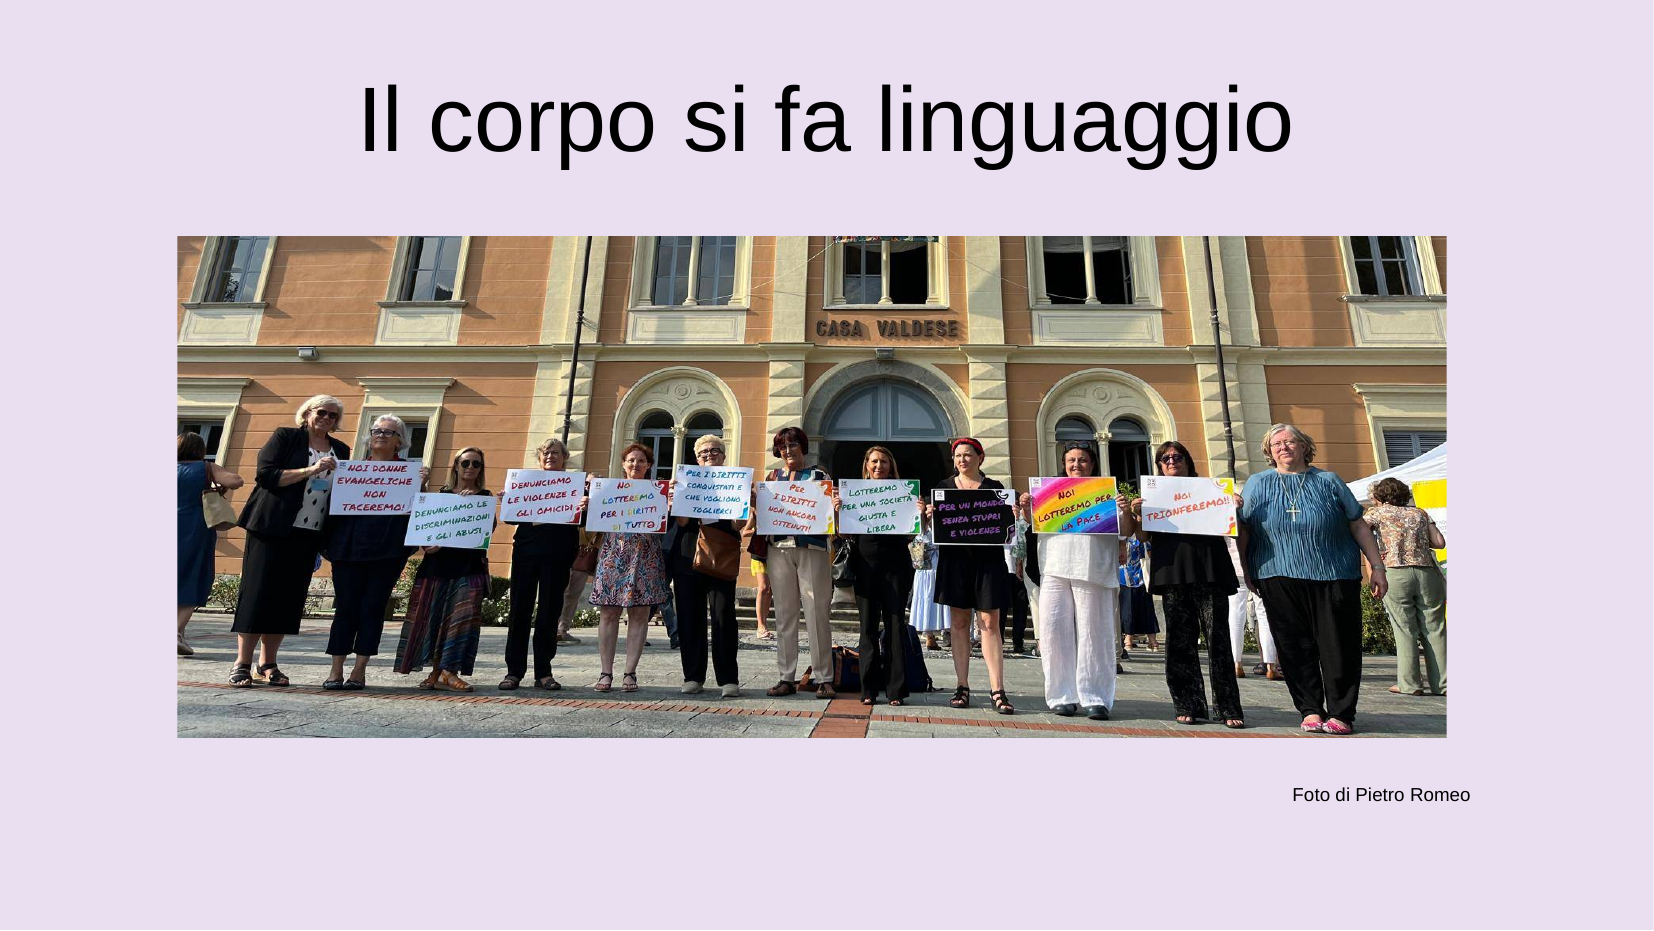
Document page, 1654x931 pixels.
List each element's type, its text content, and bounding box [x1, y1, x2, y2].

title Foto di Pietro Romeo [1240, 760, 1518, 827]
text_box Il corpo si fa linguaggio [82, 37, 1571, 193]
picture [177, 236, 1447, 738]
